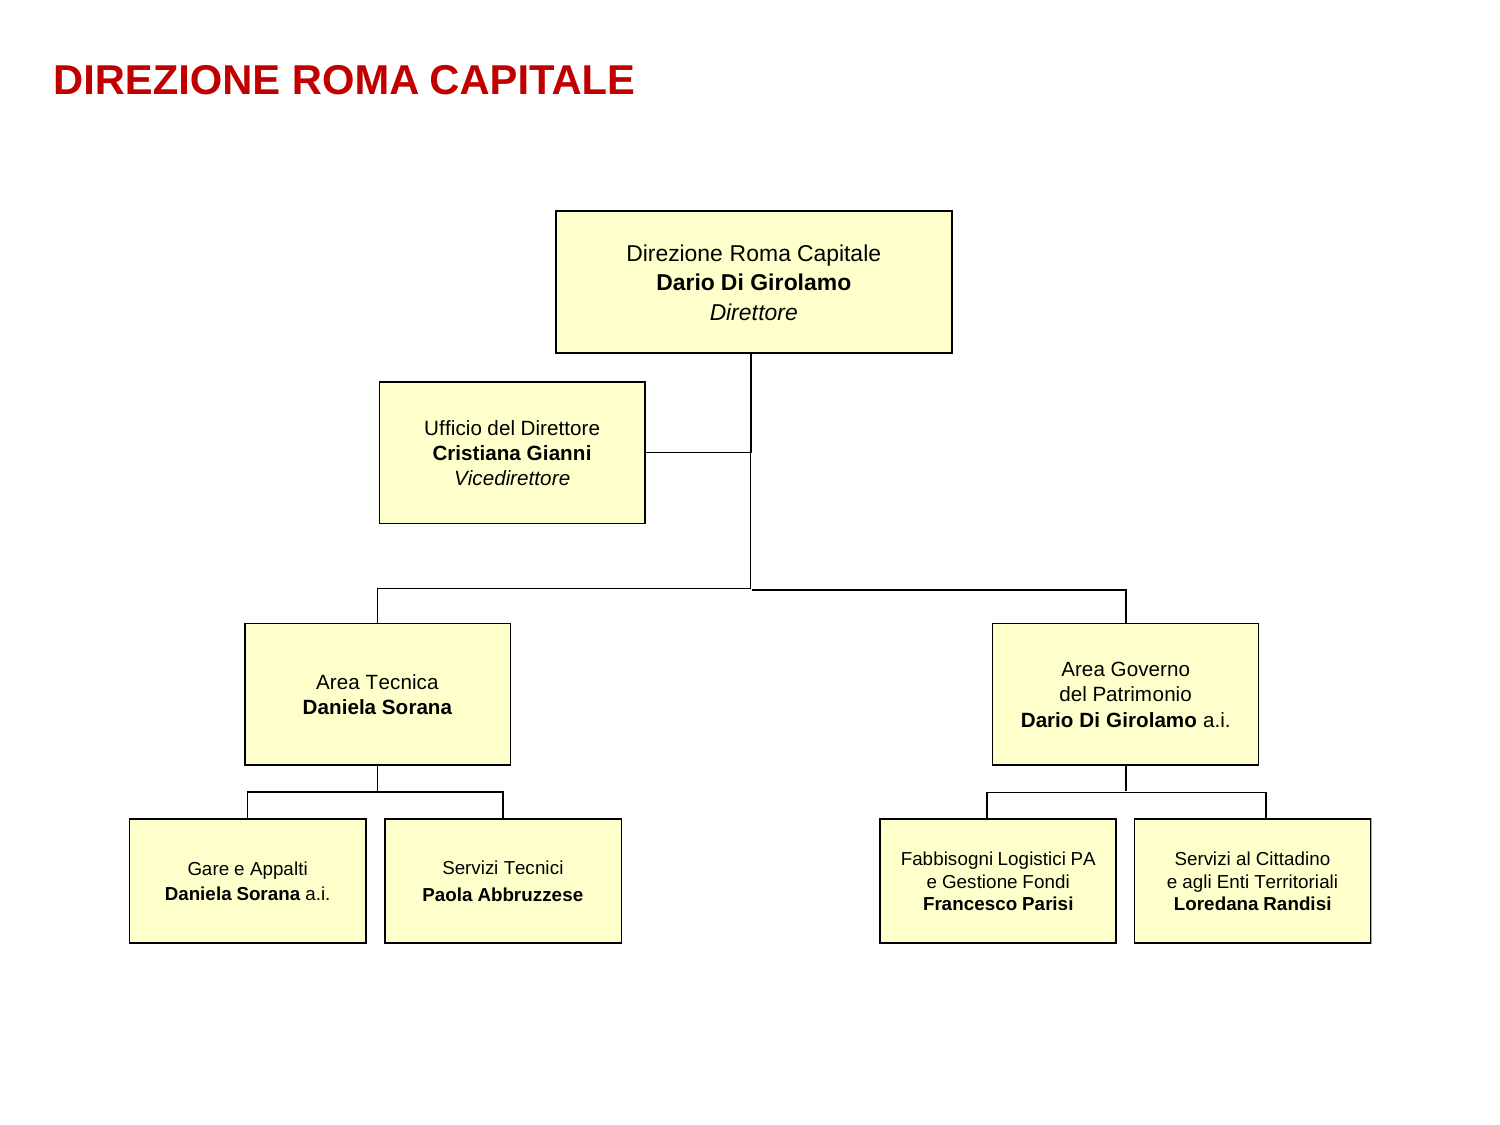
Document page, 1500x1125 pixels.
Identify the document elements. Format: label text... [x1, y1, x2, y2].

picture [128, 210, 1372, 944]
text_box DIREZIONE ROMA CAPITALE [38, 45, 1414, 128]
